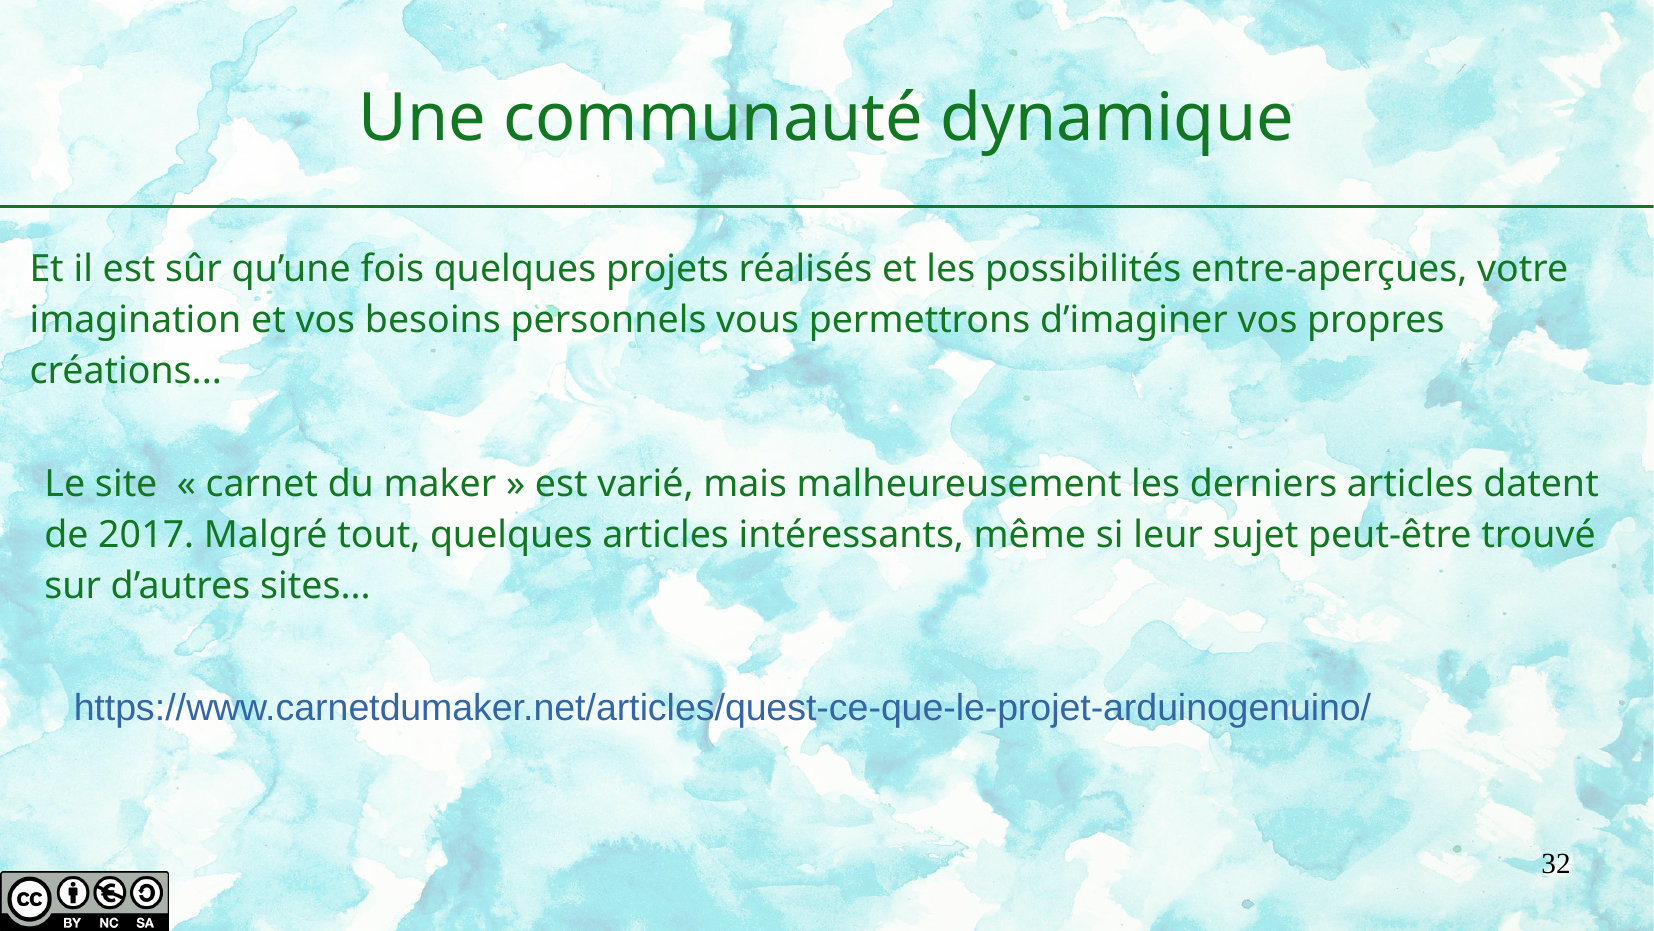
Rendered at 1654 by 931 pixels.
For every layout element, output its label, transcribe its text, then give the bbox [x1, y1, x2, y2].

title Une communauté dynamique [82, 37, 1571, 193]
list Et il est sûr qu’une fois quelques projets réalisés et les possibilités entre-aperçues, votre imagination et vos besoins personnels vous permettrons d’imaginer vos propres créations... [29, 241, 1625, 438]
text_box Le site « carnet du maker » est varié, mais malheureusement les derniers articles datent de 2017. Malgré tout, quelques articles intéressants, même si leur sujet peut-être trouvé sur d’autres sites... [29, 448, 1625, 617]
text_box https://www.carnetdumaker.net/articles/quest-ce-que-le-projet-arduinogenuino/ [59, 679, 1447, 739]
picture [0, 871, 169, 931]
